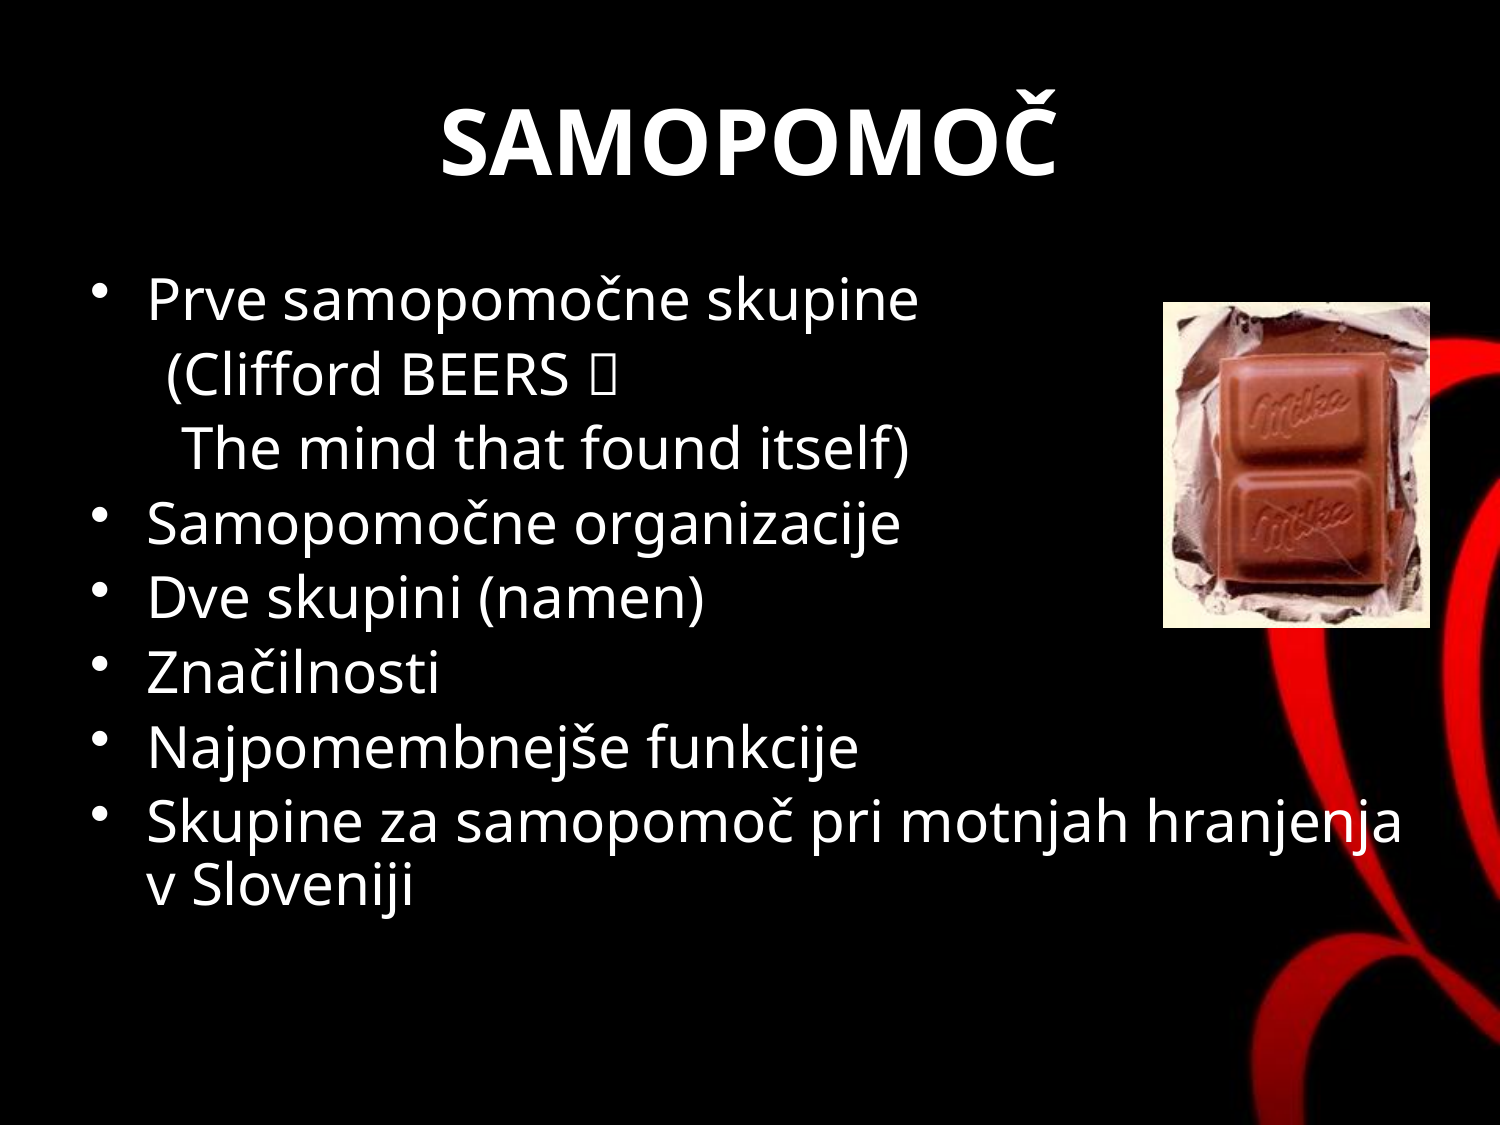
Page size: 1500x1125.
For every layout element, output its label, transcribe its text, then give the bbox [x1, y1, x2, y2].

list Prve samopomočne skupine (Clifford BEERS  The mind that found itself) Samopomočne organizacije Dve skupini (namen) Značilnosti Najpomembnejše funkcije Skupine za samopomoč pri motnjah hranjenja v Sloveniji [75, 262, 1425, 1005]
title SAMOPOMOČ [75, 45, 1425, 233]
picture [0, 0, 1500, 1125]
